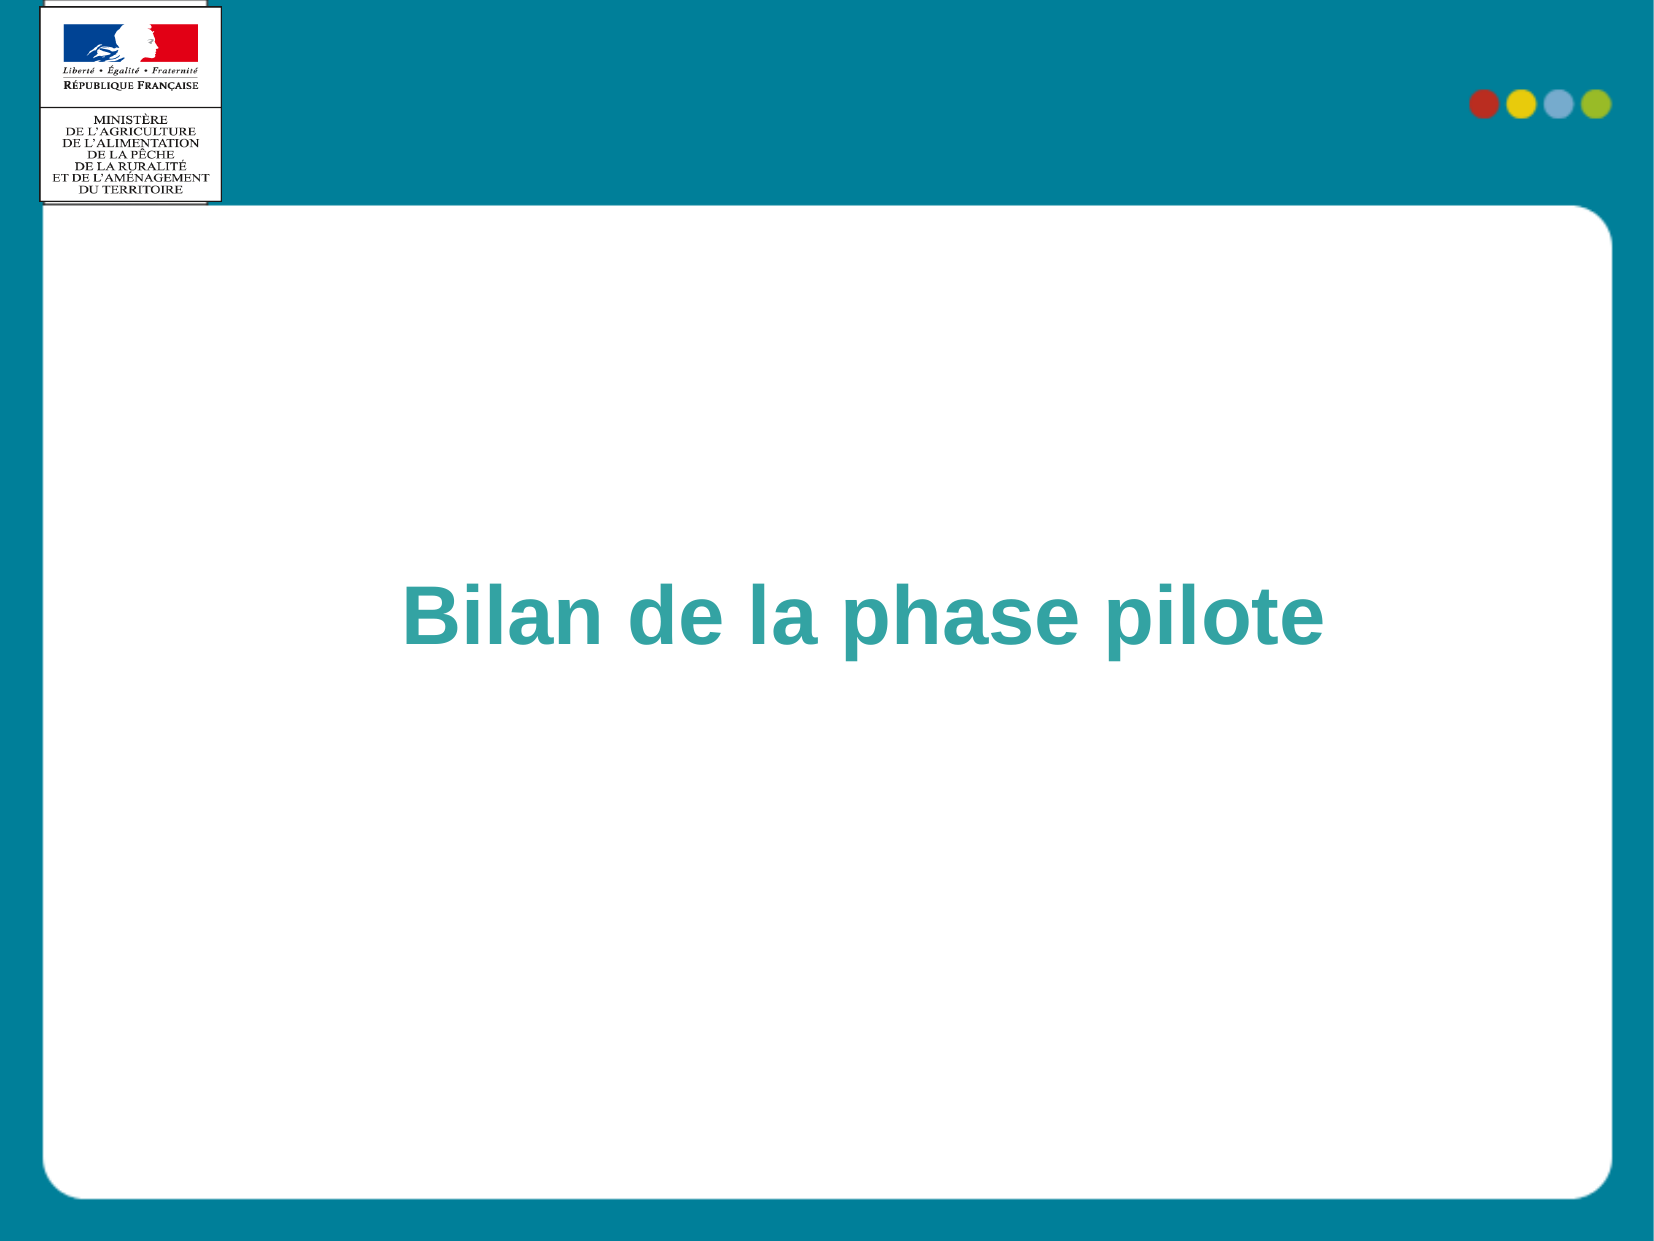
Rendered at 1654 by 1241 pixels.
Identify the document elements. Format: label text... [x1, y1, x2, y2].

list Bilan de la phase pilote [123, 227, 1529, 1110]
picture [0, 0, 1654, 1241]
